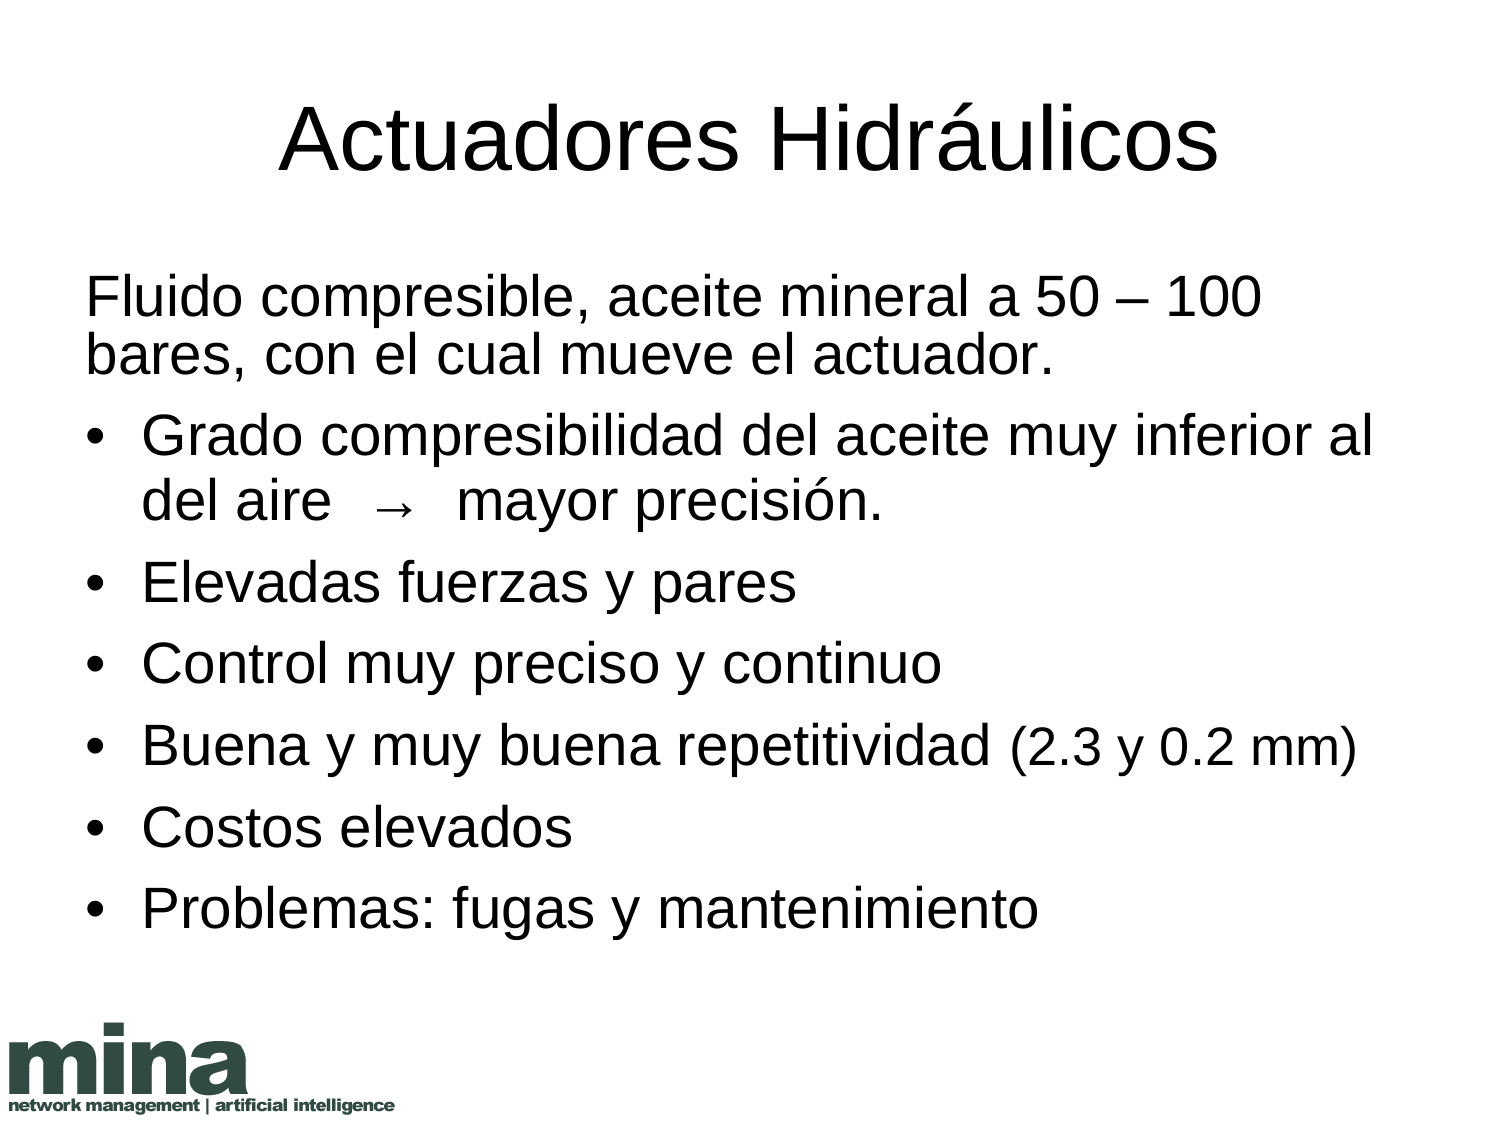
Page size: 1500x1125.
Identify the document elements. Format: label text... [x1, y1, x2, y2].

list Fluido compresible, aceite mineral a 50 – 100 bares, con el cual mueve el actuador. Grado compresibilidad del aceite muy inferior al del aire → mayor precisión. Elevadas fuerzas y pares Control muy preciso y continuo Buena y muy buena repetitividad (2.3 y 0.2 mm) Costos elevados Problemas: fugas y mantenimiento [70, 261, 1447, 1004]
title Actuadores Hidráulicos [75, 45, 1426, 233]
picture [0, 1016, 402, 1119]
